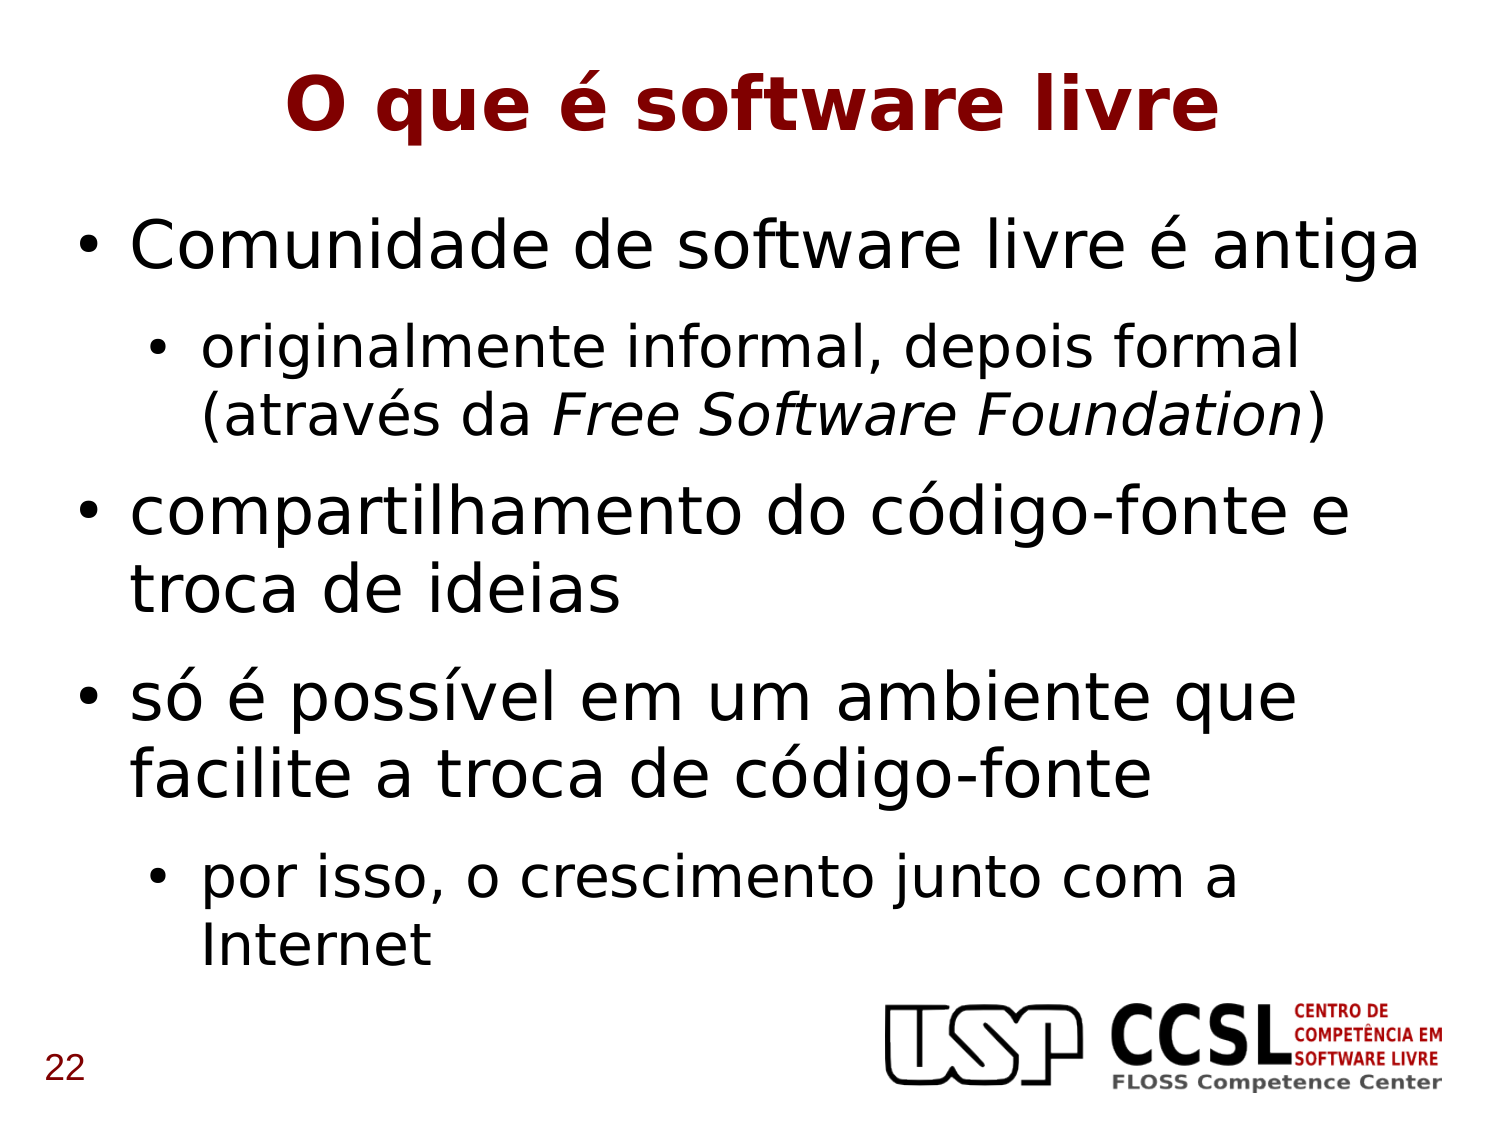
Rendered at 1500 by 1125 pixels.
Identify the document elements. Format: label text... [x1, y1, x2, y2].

picture [885, 1003, 1442, 1093]
title O que é software livre [59, 29, 1447, 180]
list Comunidade de software livre é antiga originalmente informal, depois formal (através da Free Software Foundation) compartilhamento do código-fonte e troca de ideias só é possível em um ambiente que facilite a troca de código-fonte por isso, o crescimento junto com a Internet [59, 206, 1447, 979]
